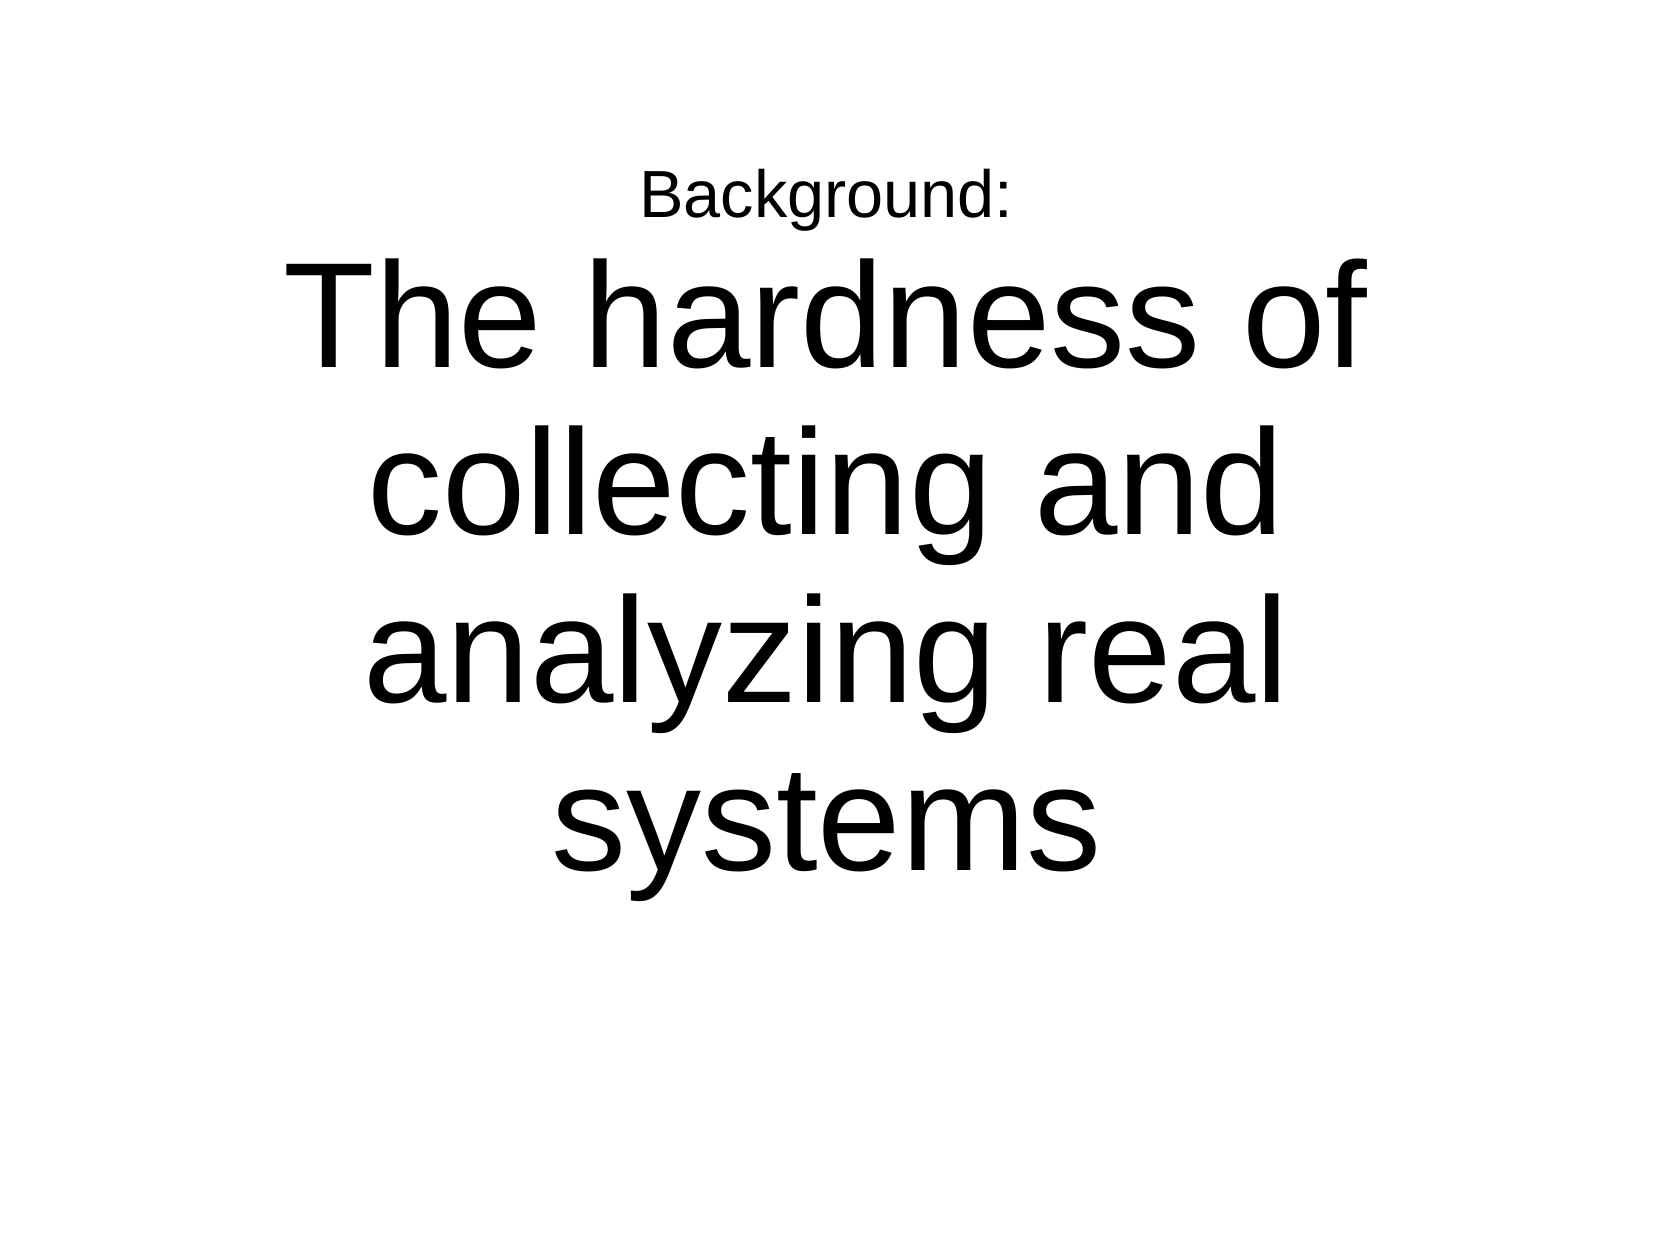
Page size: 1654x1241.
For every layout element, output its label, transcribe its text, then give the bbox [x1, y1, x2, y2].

subtitle Background: The hardness of collecting and analyzing real systems [82, 49, 1571, 1010]
